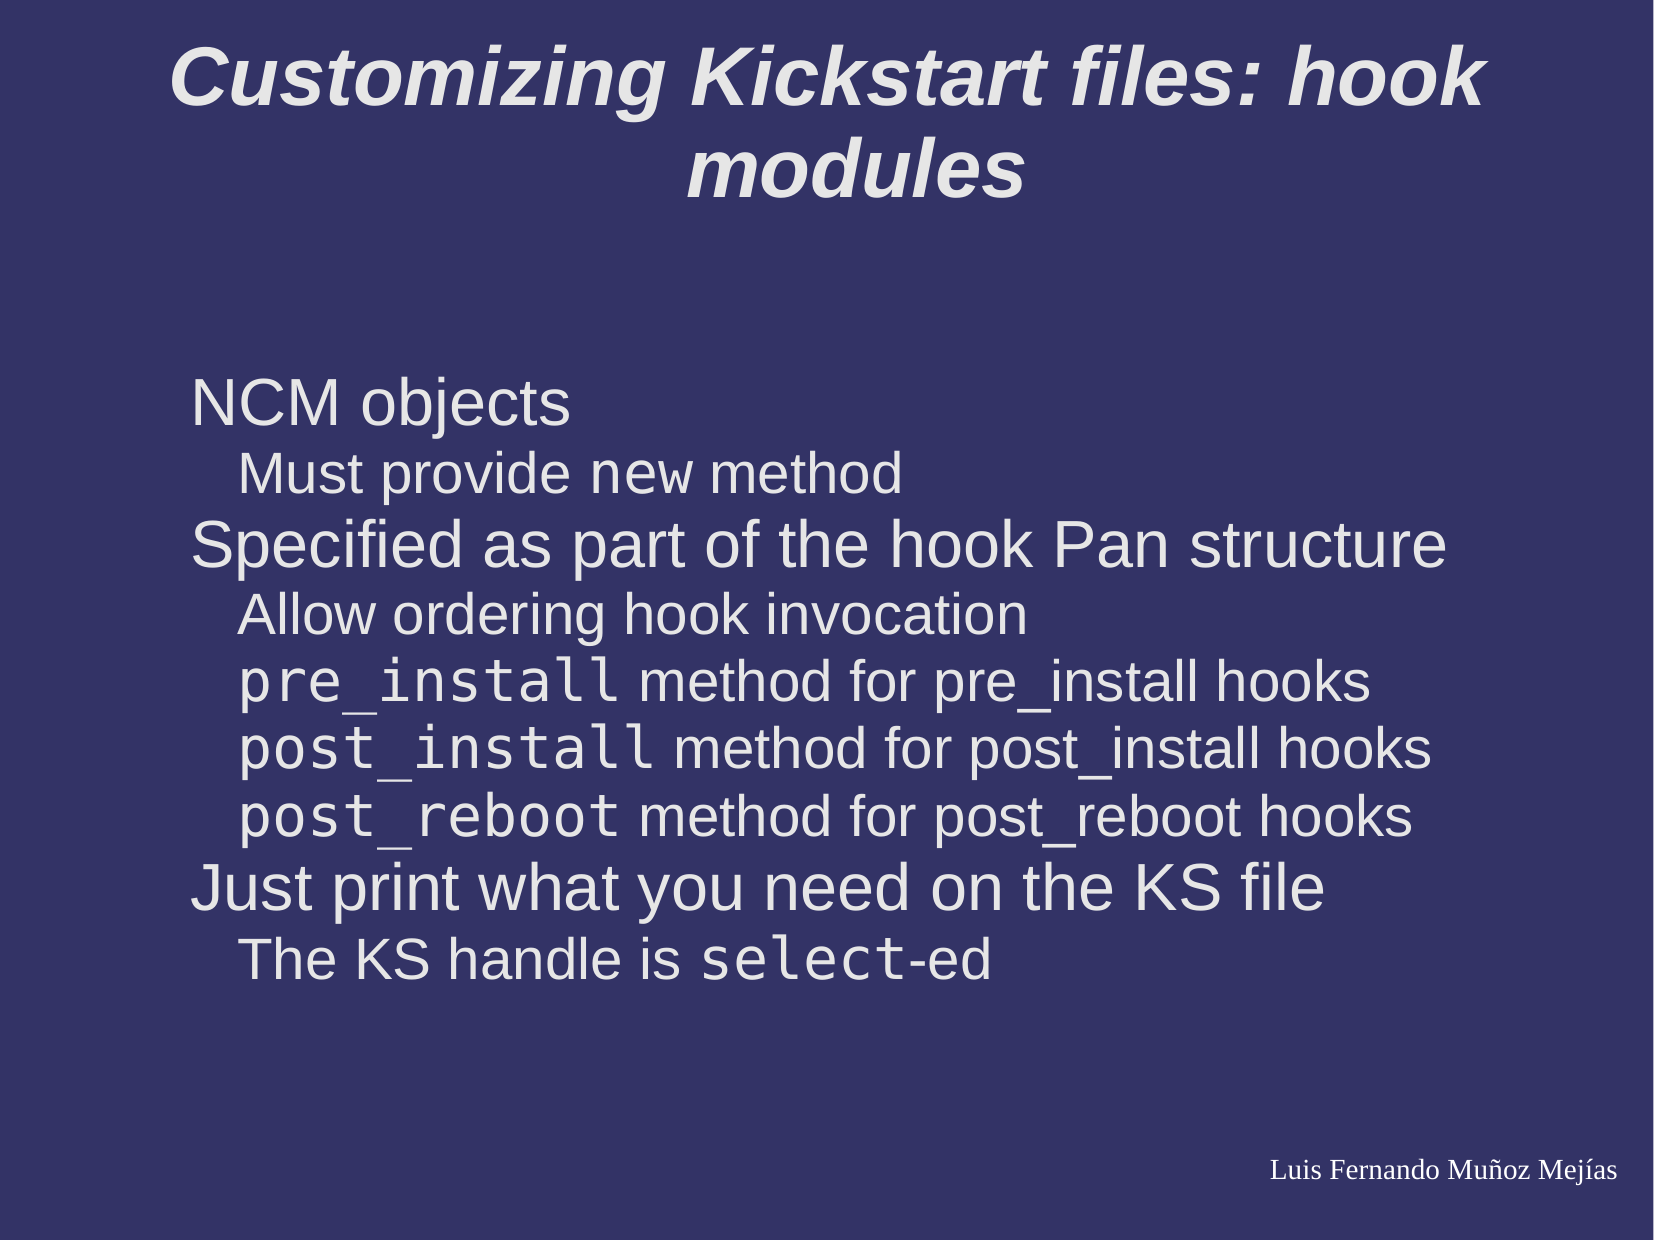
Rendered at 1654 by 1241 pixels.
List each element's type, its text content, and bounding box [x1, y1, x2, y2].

title Customizing Kickstart files: hook modules [121, 26, 1534, 219]
list NCM objects Must provide new method Specified as part of the hook Pan structure Allow ordering hook invocation pre_install method for pre_install hooks post_install method for post_install hooks post_reboot method for post_reboot hooks Just print what you need on the KS file The KS handle is select-ed [178, 364, 1570, 1132]
